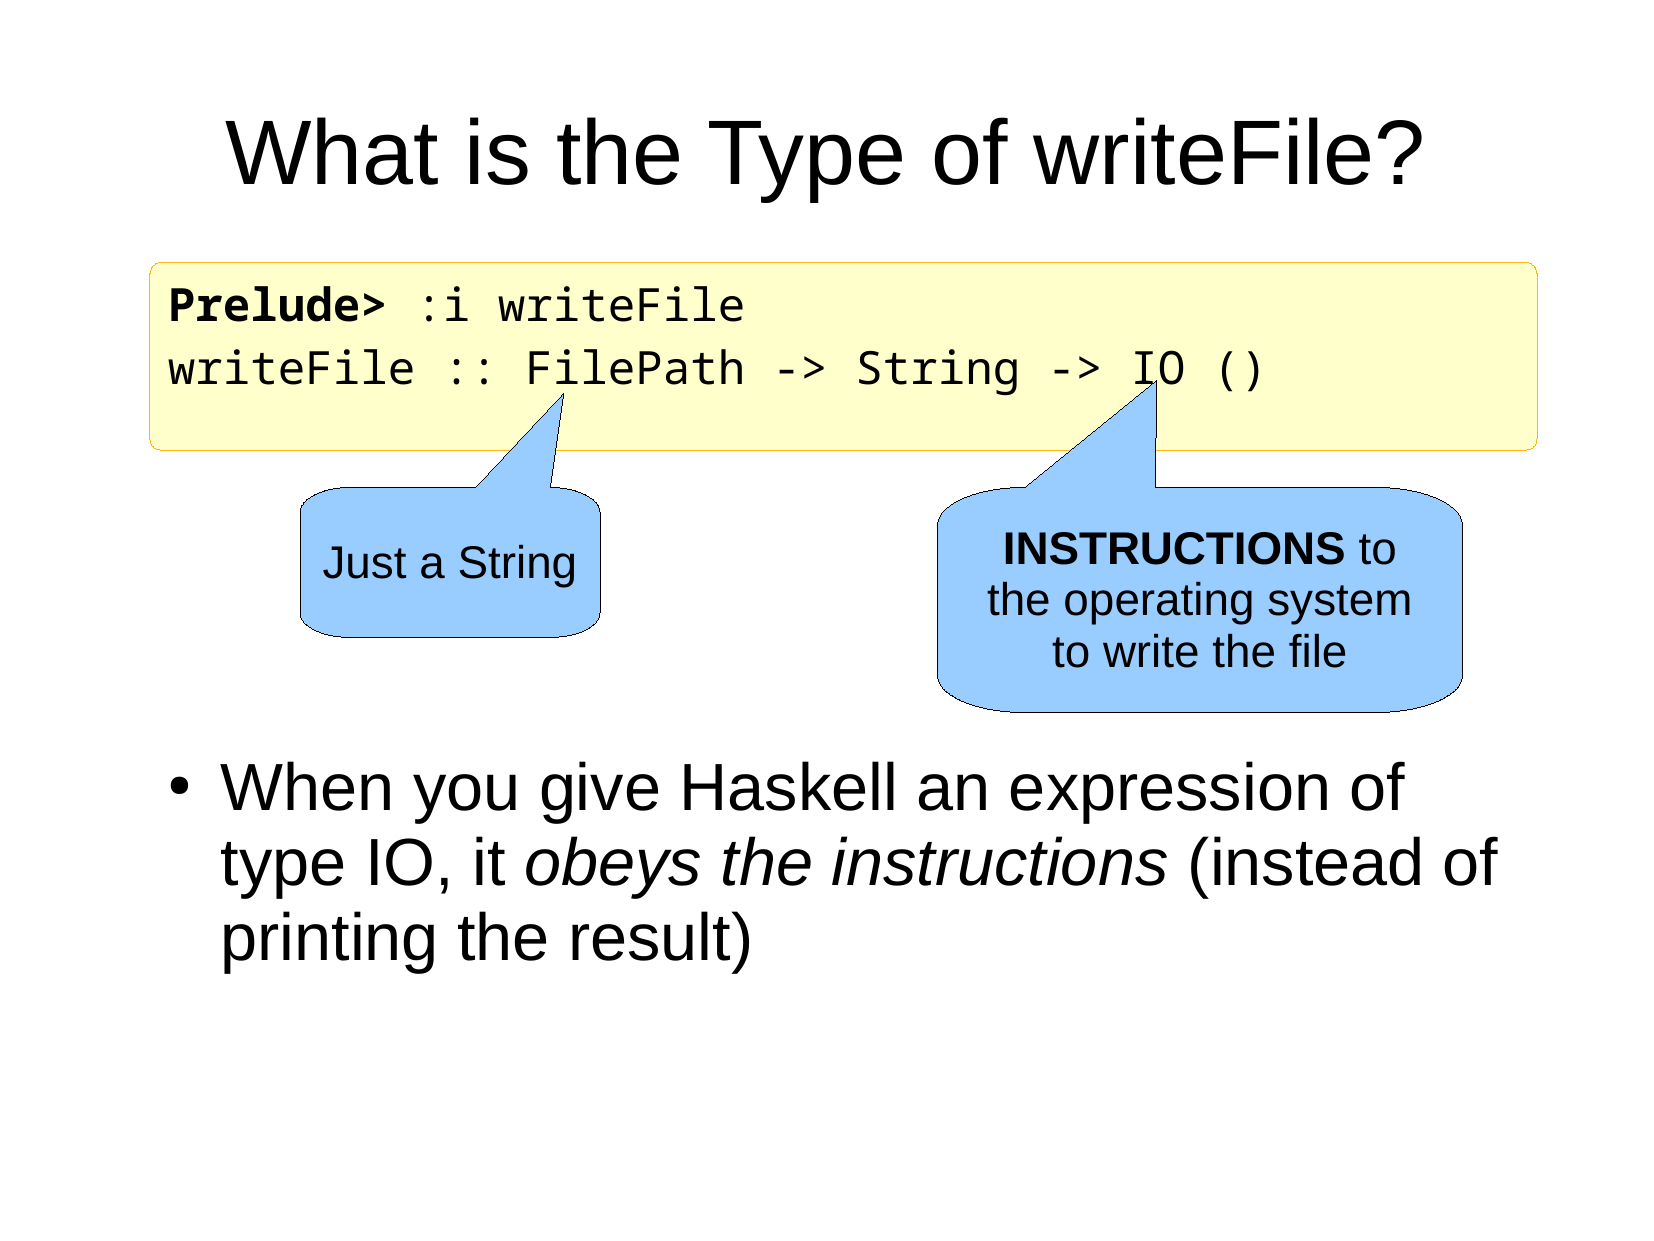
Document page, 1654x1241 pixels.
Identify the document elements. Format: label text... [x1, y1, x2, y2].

text_box Just a String [300, 393, 601, 638]
list When you give Haskell an expression of type IO, it obeys the instructions (instead of printing the result) [150, 750, 1538, 1109]
text_box Prelude> :i writeFile writeFile :: FilePath -> String -> IO () [149, 262, 1538, 451]
title What is the Type of writeFile? [82, 49, 1571, 257]
text_box INSTRUCTIONS to the operating system to write the file [937, 380, 1463, 713]
